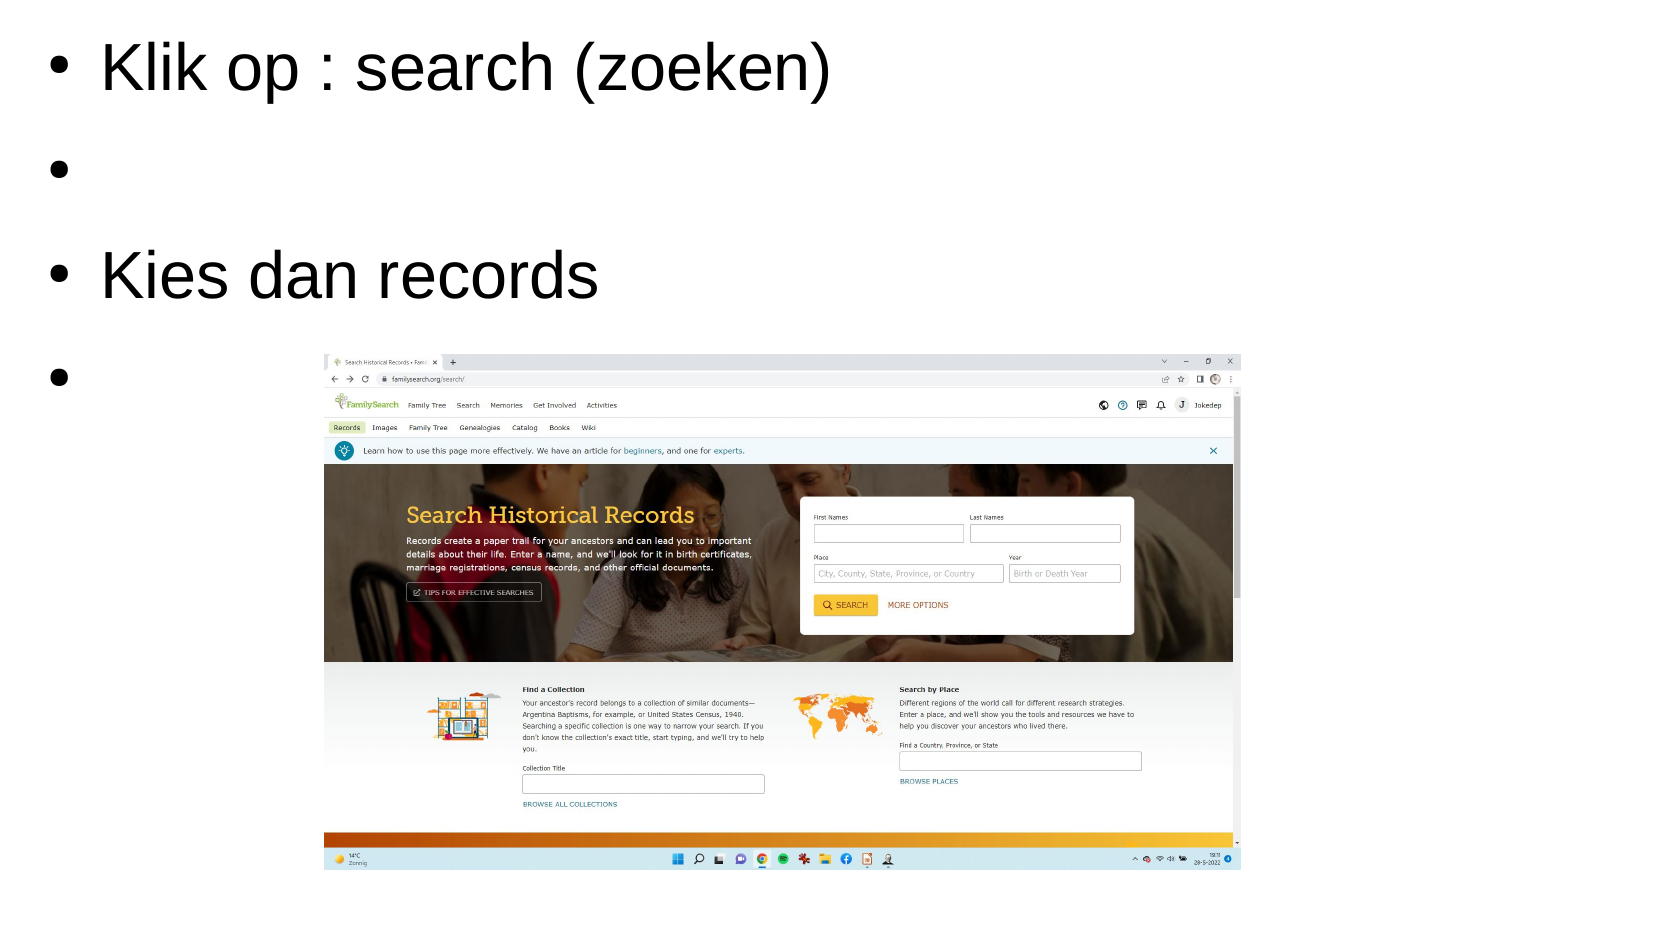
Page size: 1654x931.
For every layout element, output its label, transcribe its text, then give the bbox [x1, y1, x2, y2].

picture [324, 354, 1241, 870]
list Klik op : search (zoeken) Kies dan records [29, 29, 1571, 916]
